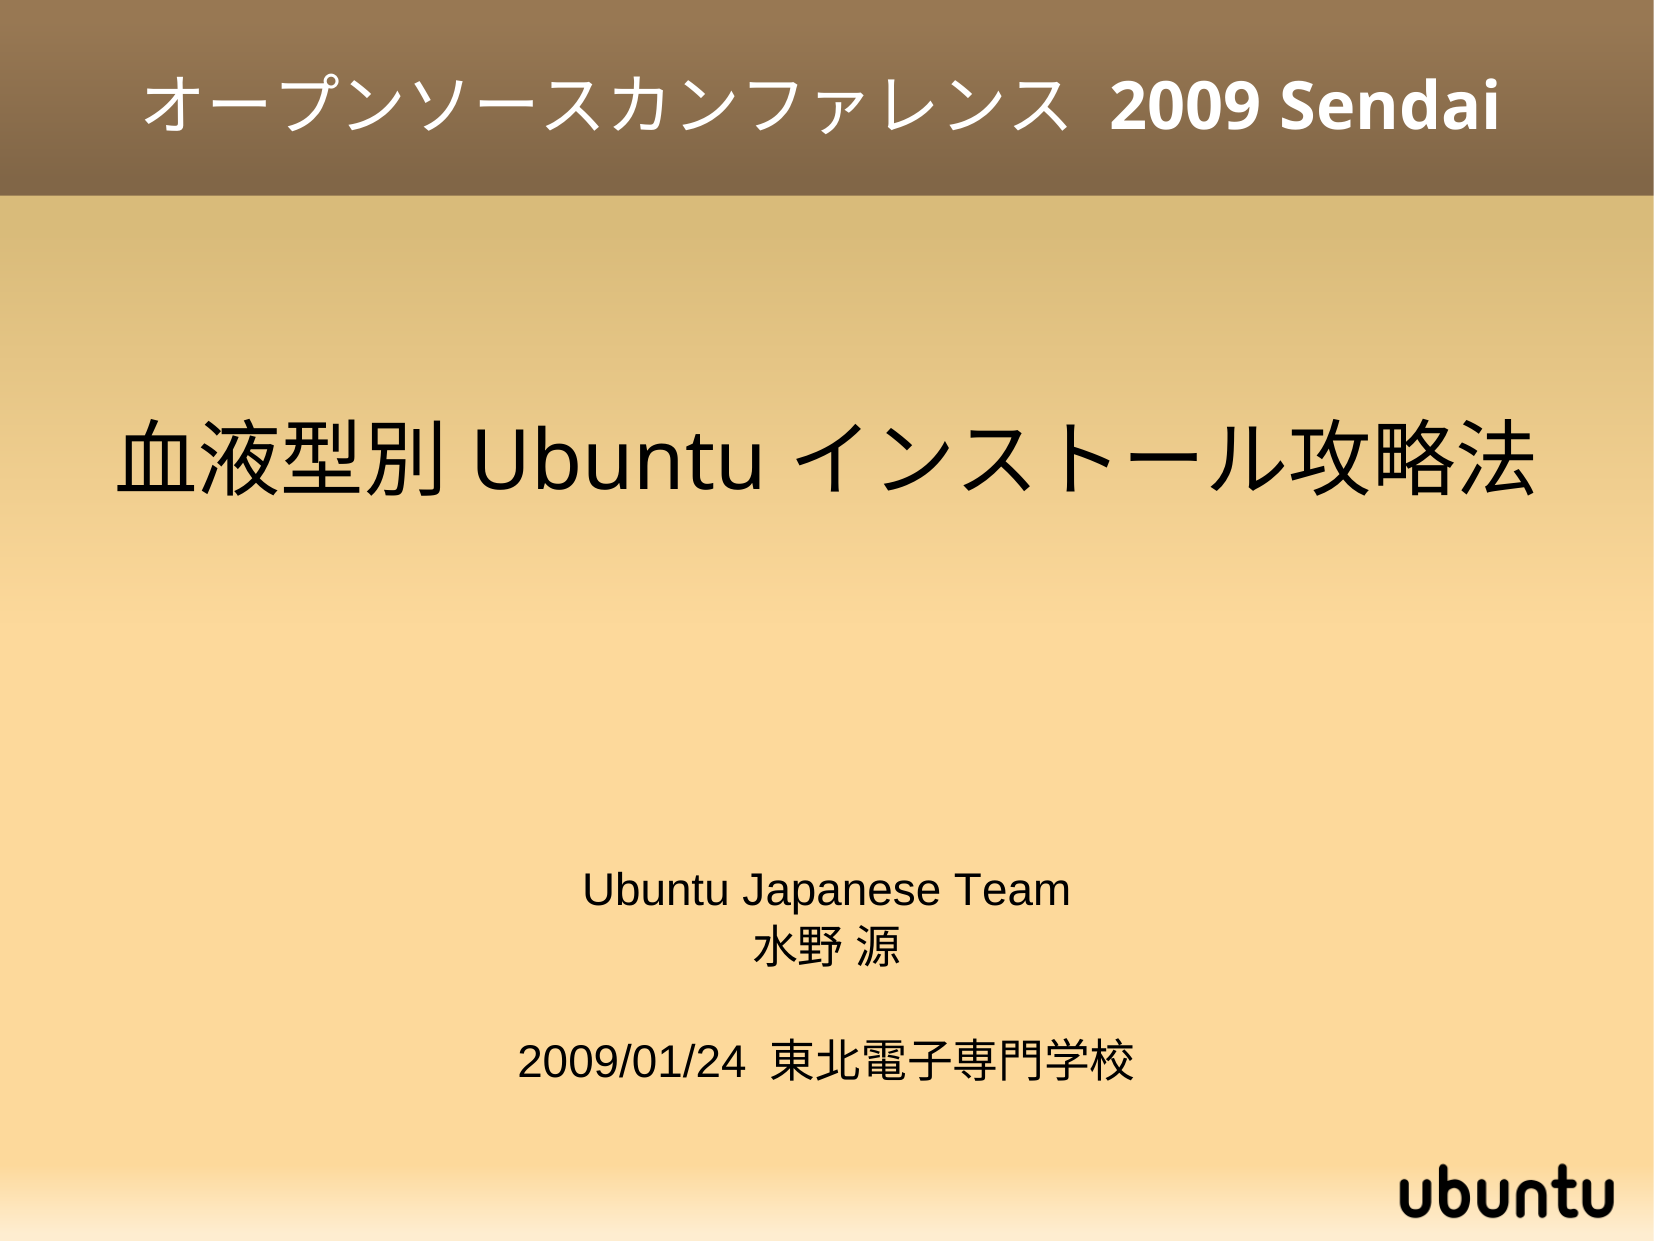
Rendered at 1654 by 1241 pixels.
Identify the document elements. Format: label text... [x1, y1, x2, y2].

subtitle 血液型別Ubuntuインストール攻略法 [82, 324, 1571, 591]
picture [0, 0, 1654, 1241]
text_box Ubuntu Japanese Team 水野 源 2009/01/24 東北電子専門学校 [502, 856, 1141, 1066]
title オープンソースカンファレンス 2009 Sendai [76, 0, 1565, 208]
